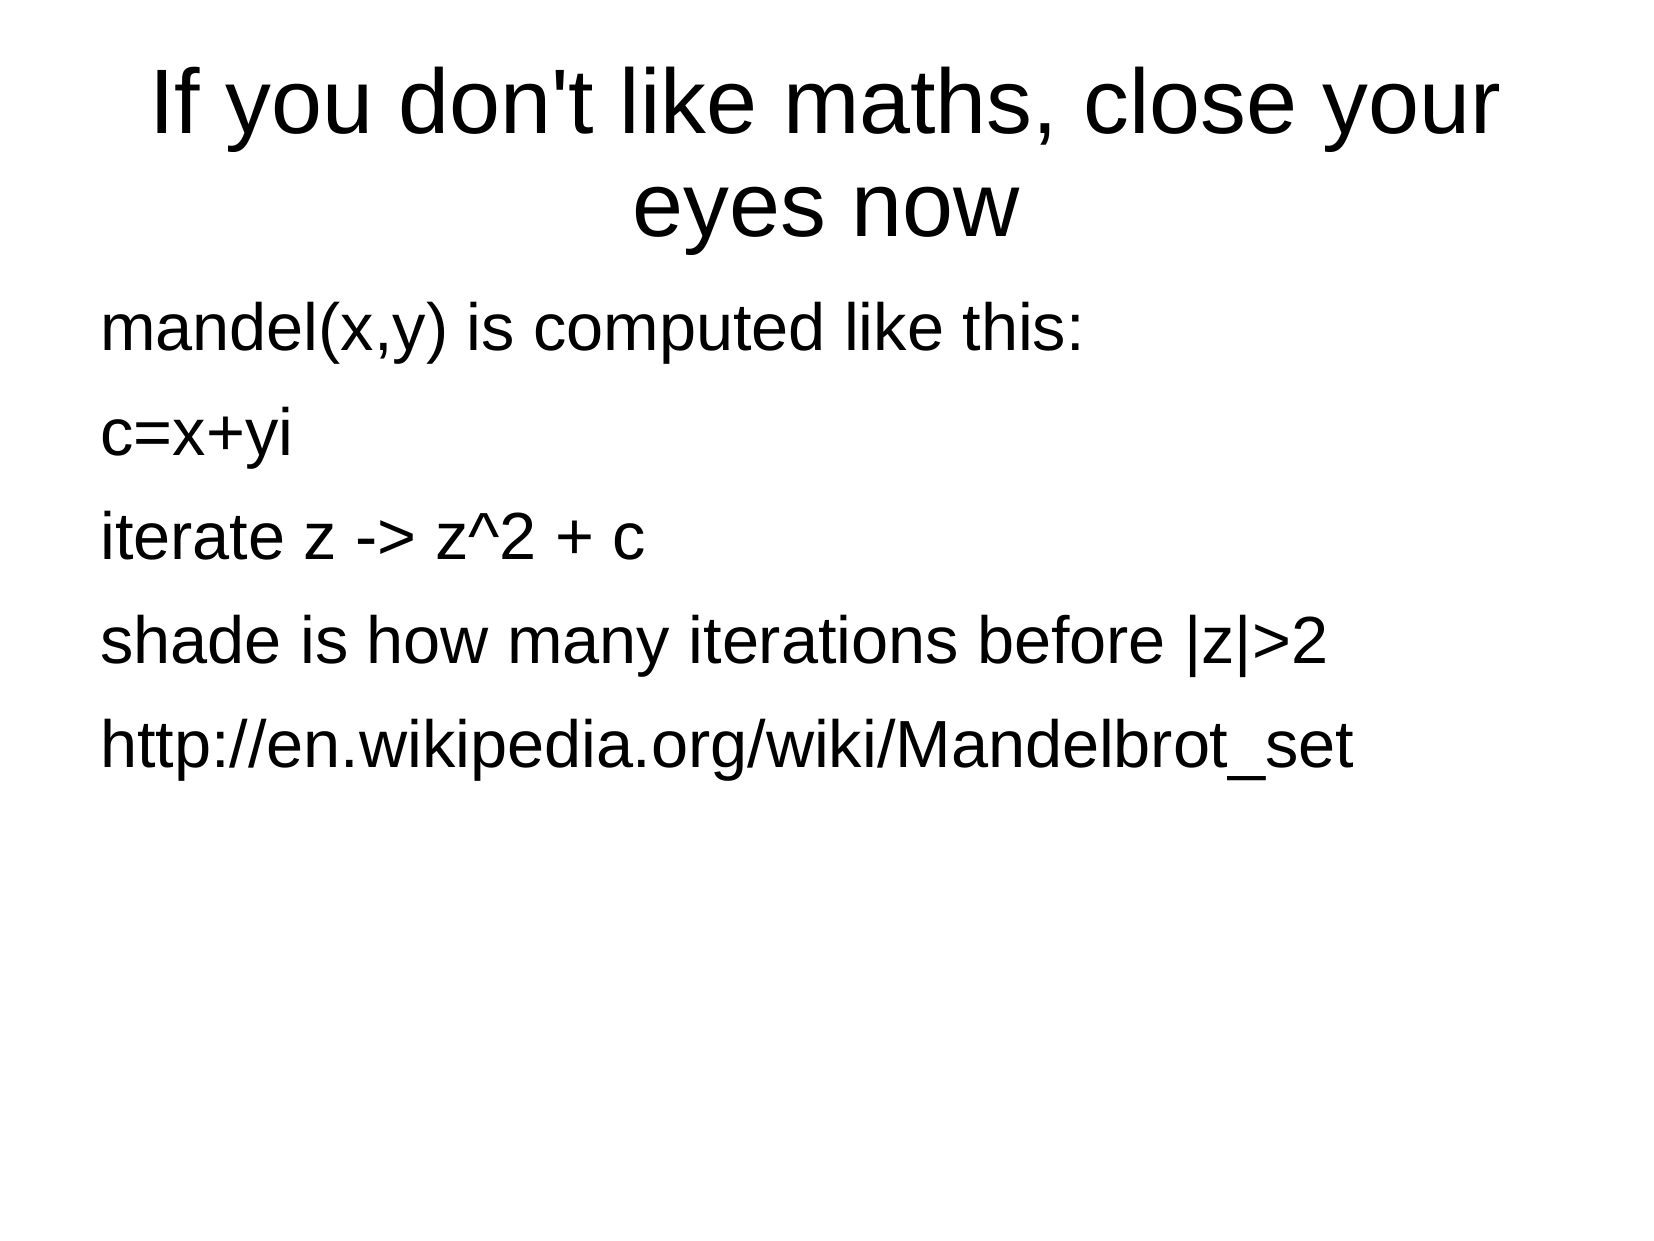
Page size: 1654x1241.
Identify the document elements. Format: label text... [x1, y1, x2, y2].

list mandel(x,y) is computed like this: c=x+yi iterate z -> z^2 + c shade is how many iterations before |z|>2 http://en.wikipedia.org/wiki/Mandelbrot_set [82, 290, 1571, 1109]
title If you don't like maths, close your eyes now [82, 47, 1571, 259]
